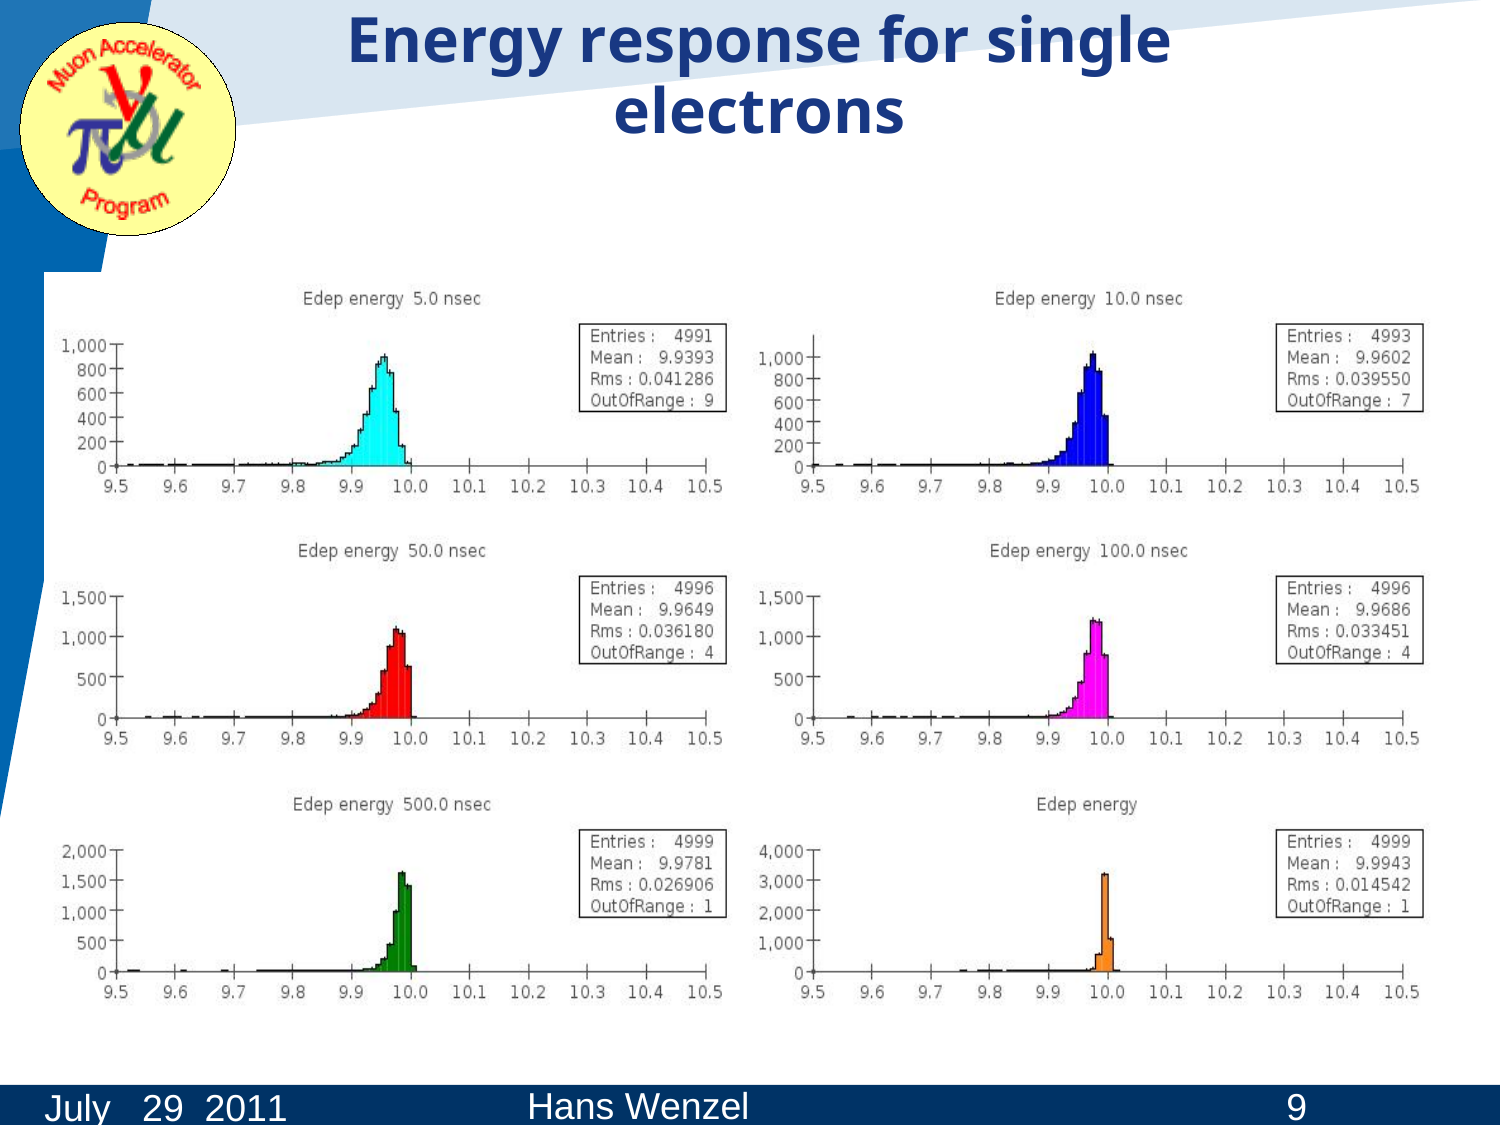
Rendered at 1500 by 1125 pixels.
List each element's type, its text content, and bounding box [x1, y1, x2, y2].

picture [44, 272, 1439, 1040]
title Energy response for single electrons [167, 0, 1335, 156]
picture [47, 39, 201, 220]
